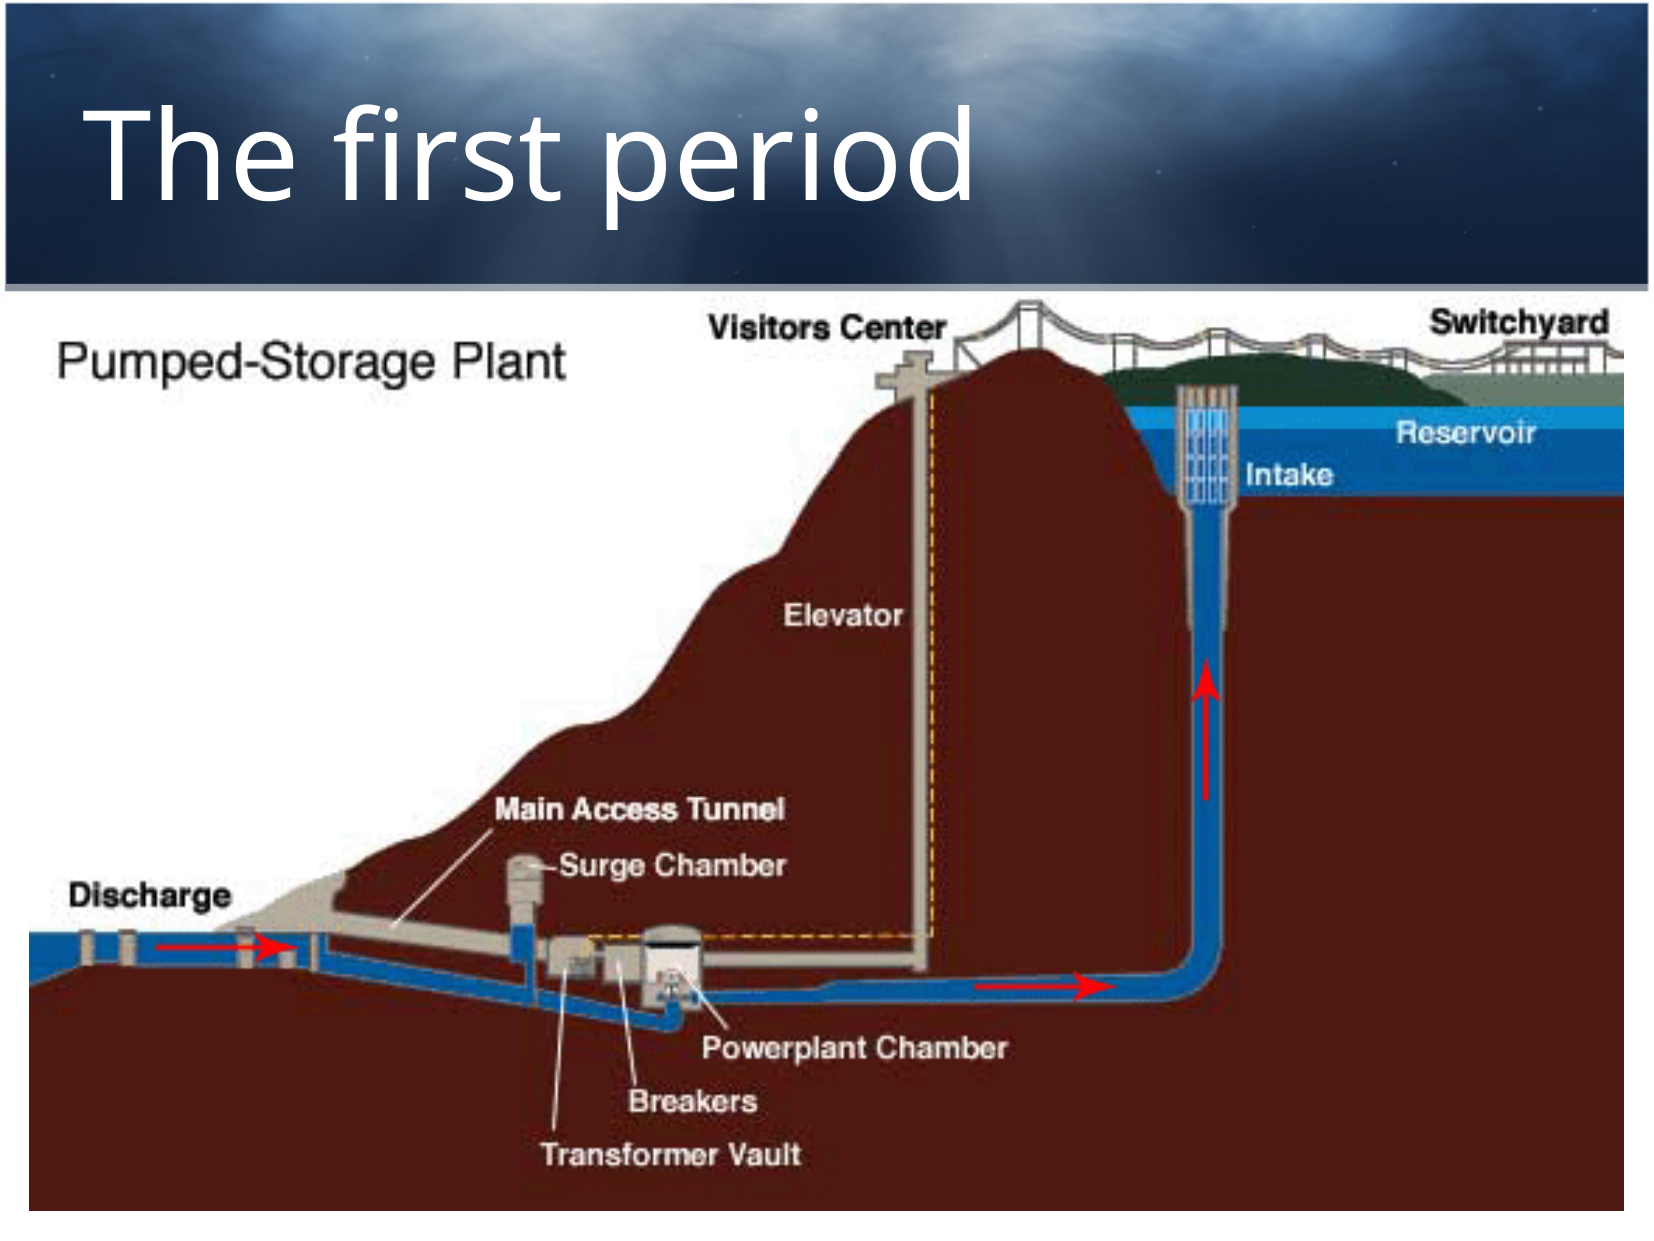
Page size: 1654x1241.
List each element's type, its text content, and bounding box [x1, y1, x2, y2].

picture [0, 0, 1654, 1241]
title The first period [82, 48, 1571, 258]
